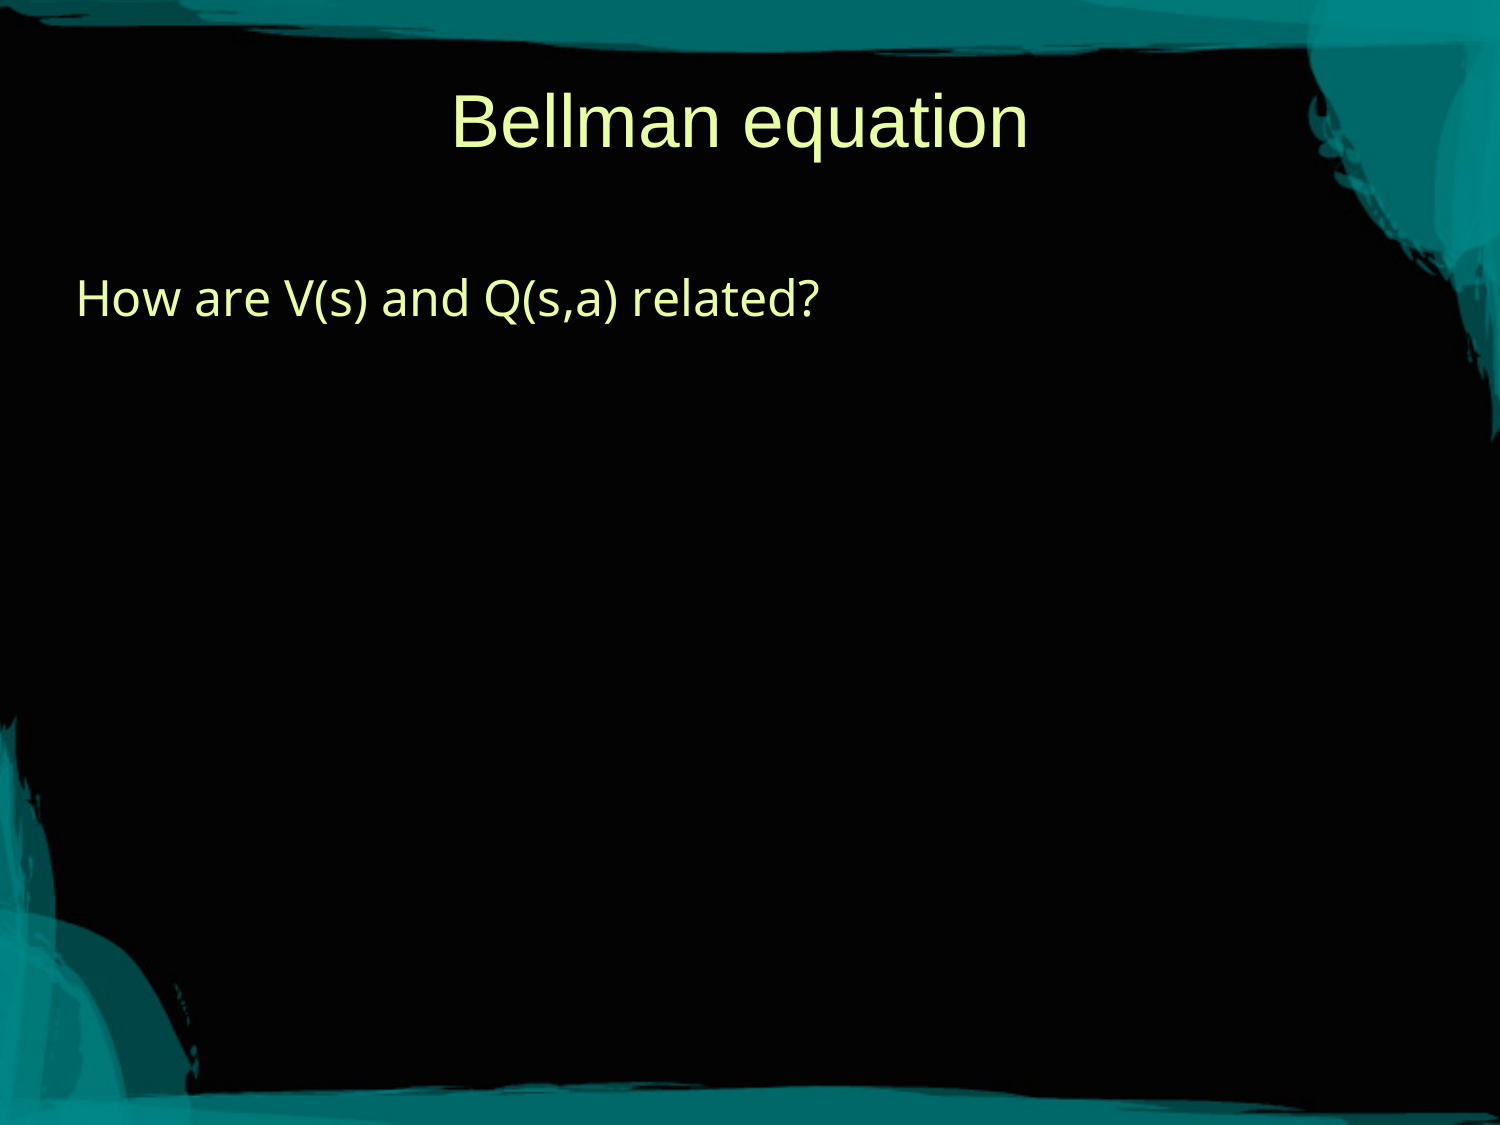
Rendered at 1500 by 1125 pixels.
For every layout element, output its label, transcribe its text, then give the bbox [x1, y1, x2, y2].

list How are V(s) and Q(s,a) related? [75, 263, 1425, 1111]
picture [0, 0, 1500, 1125]
title Bellman equation [240, 7, 1241, 236]
